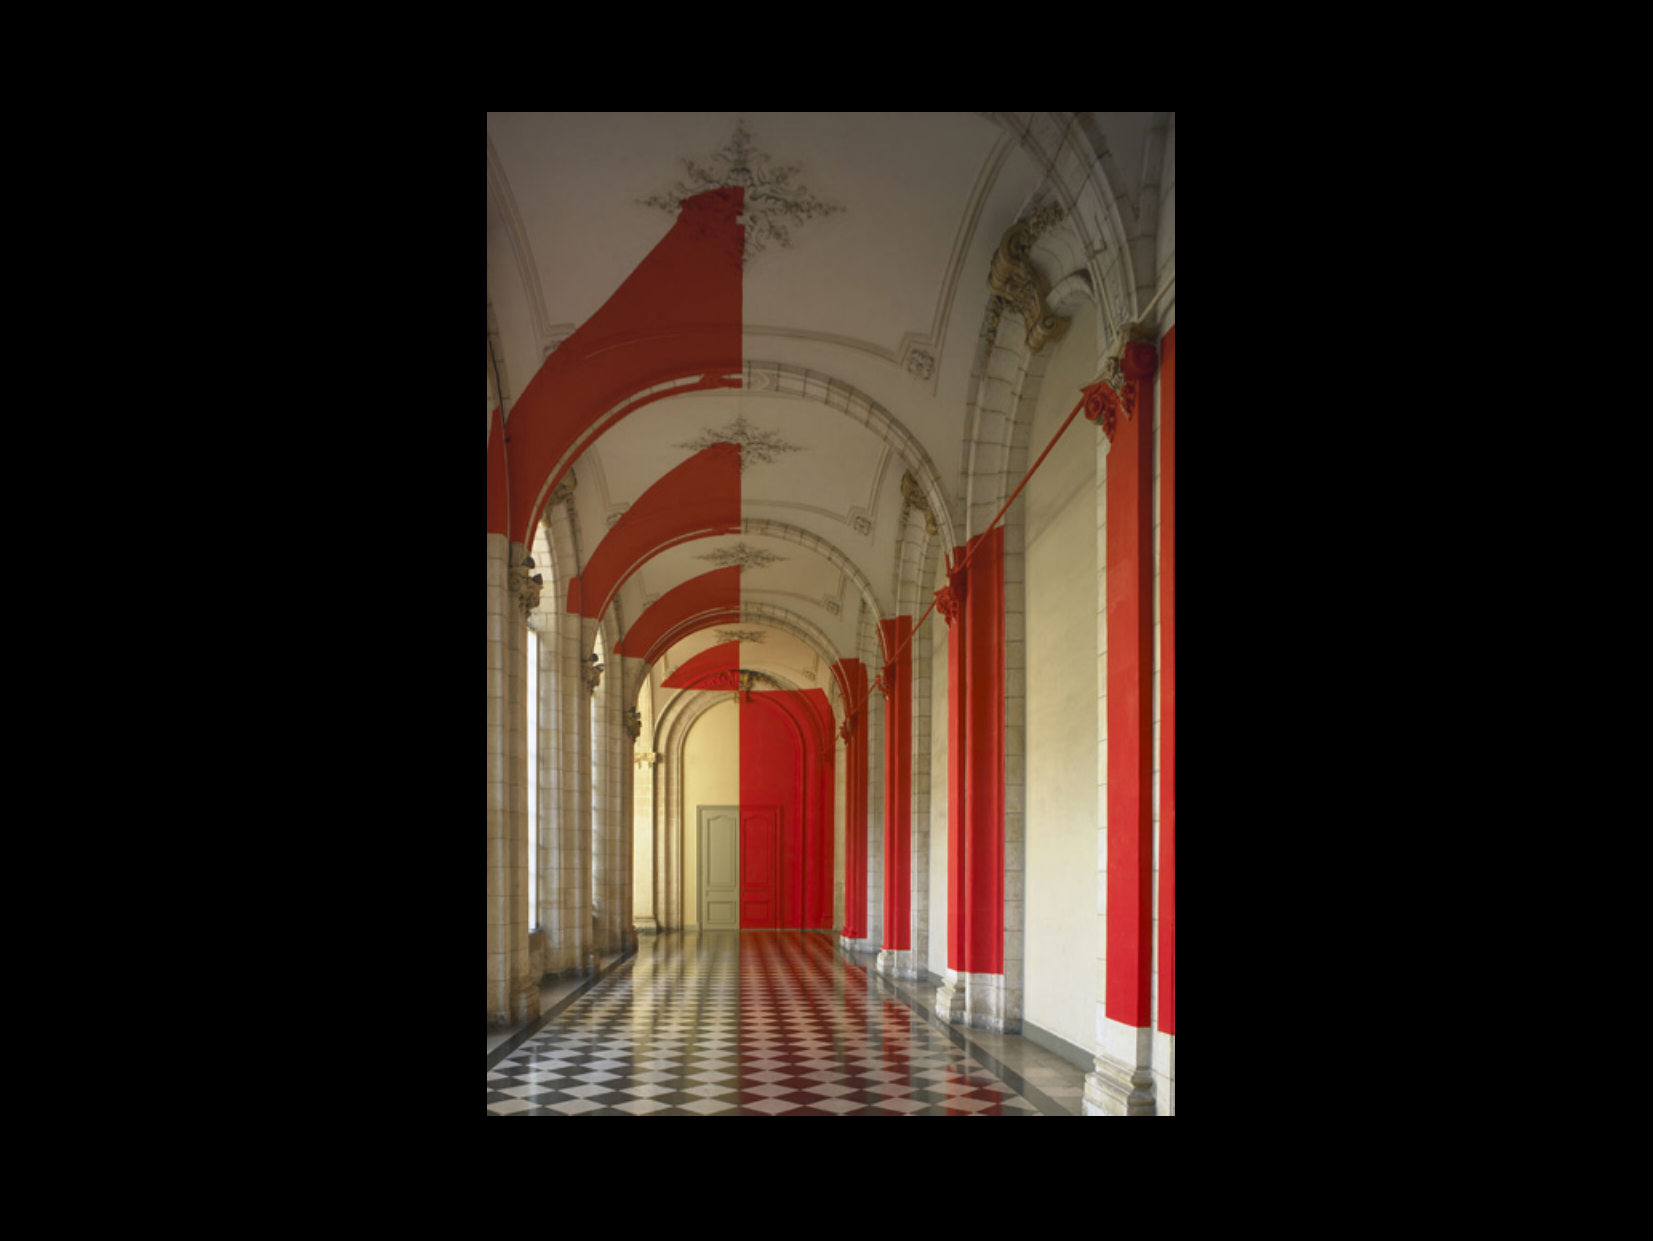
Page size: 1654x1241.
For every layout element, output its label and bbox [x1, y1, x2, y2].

picture [487, 112, 1175, 1116]
